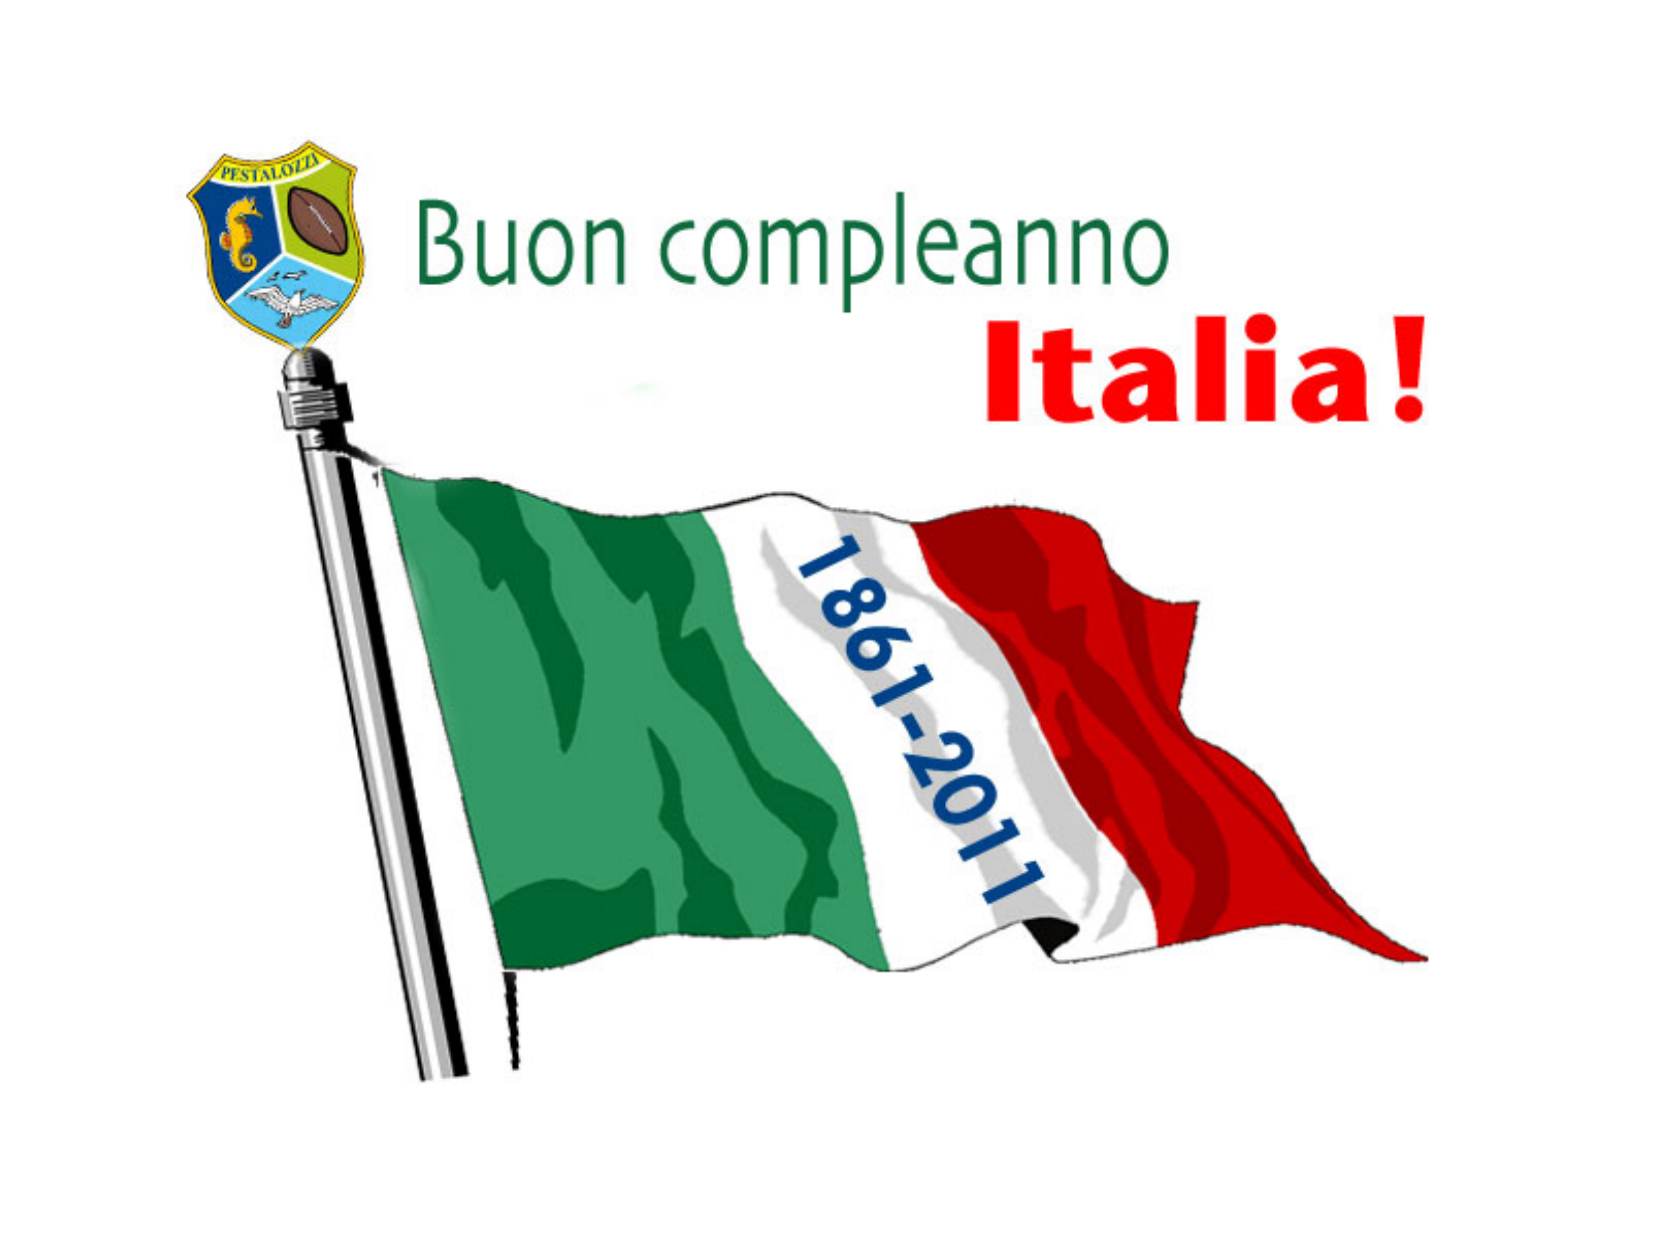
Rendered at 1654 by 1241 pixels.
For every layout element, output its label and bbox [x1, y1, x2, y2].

picture [59, 88, 1565, 1093]
